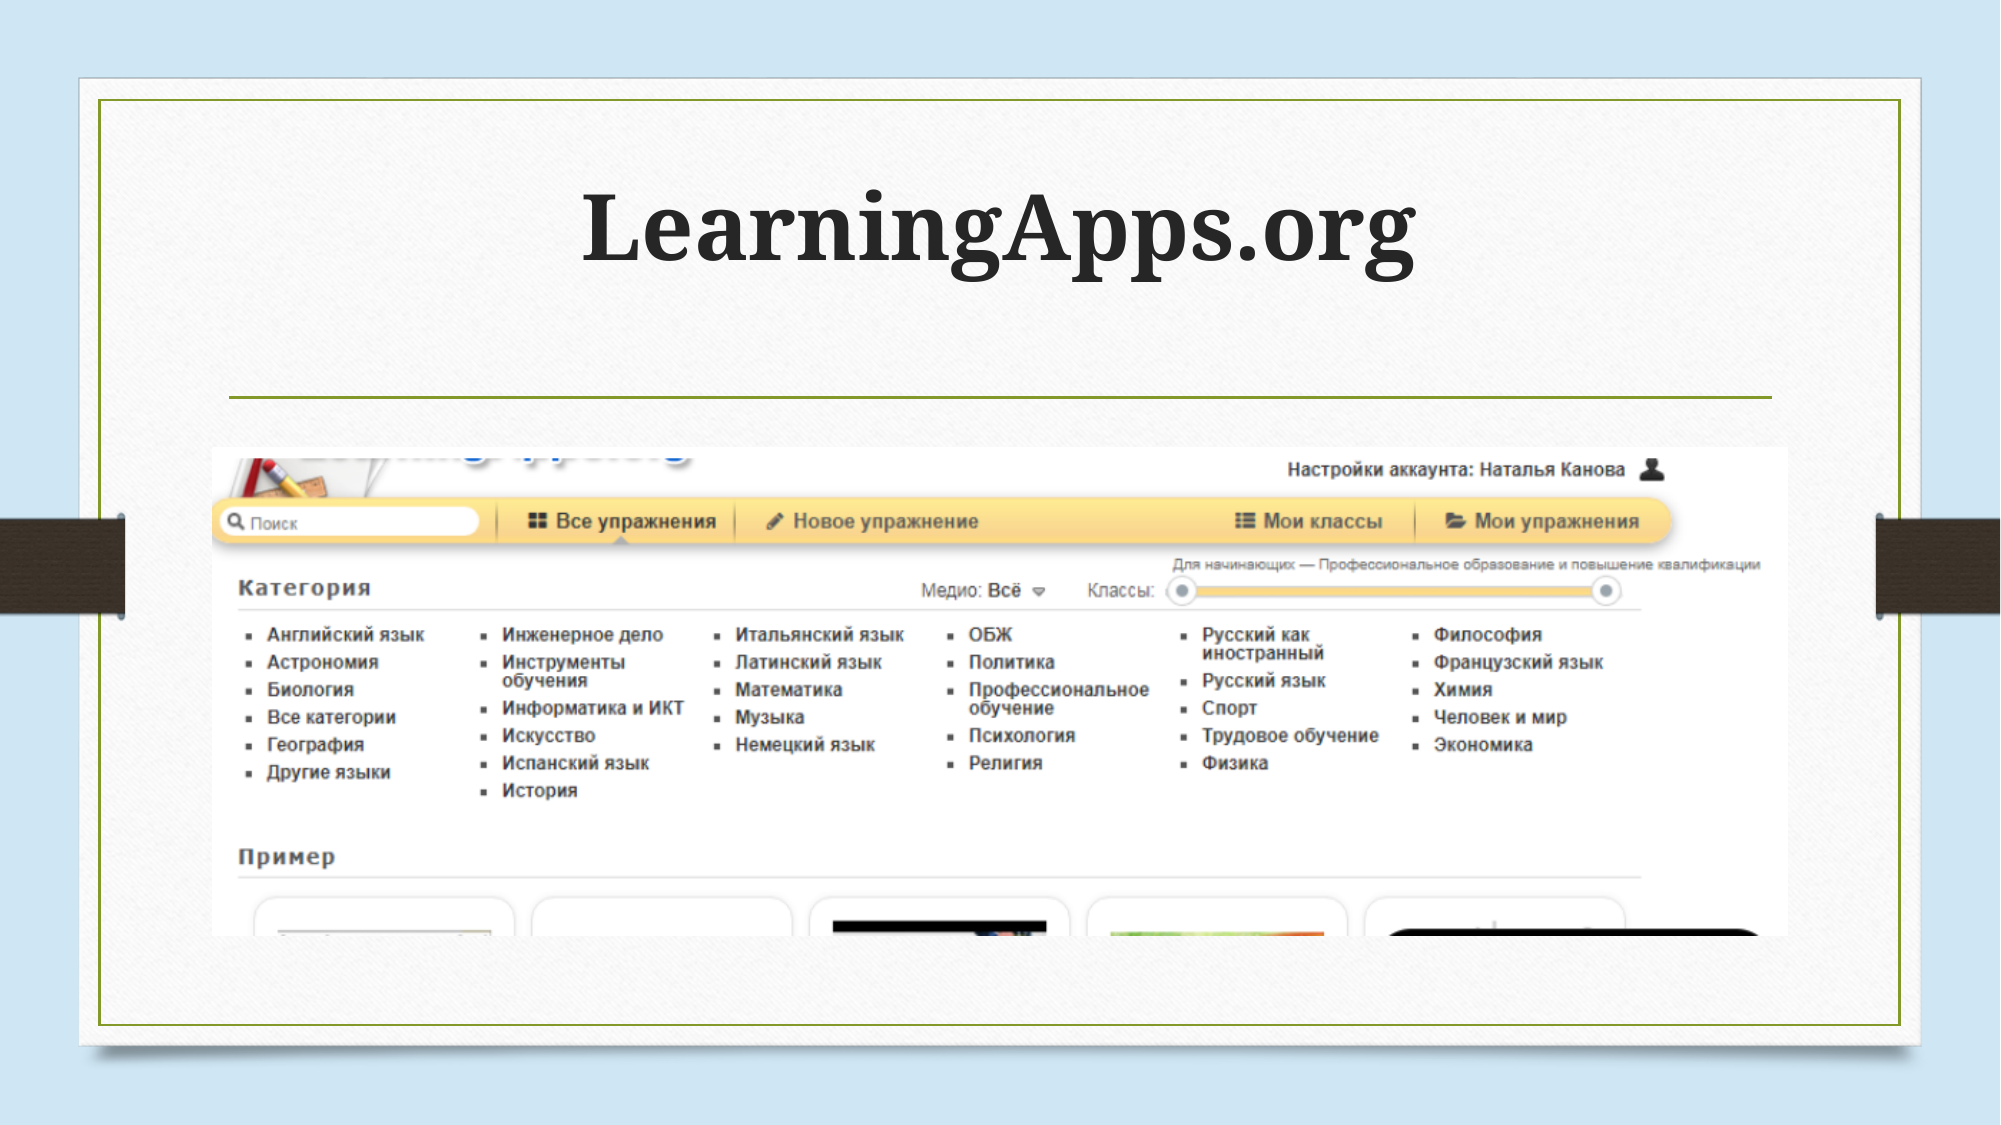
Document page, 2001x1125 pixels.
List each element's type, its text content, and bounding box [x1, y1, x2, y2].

title LearningApps.org [212, 161, 1788, 375]
picture [0, 0, 2001, 1125]
